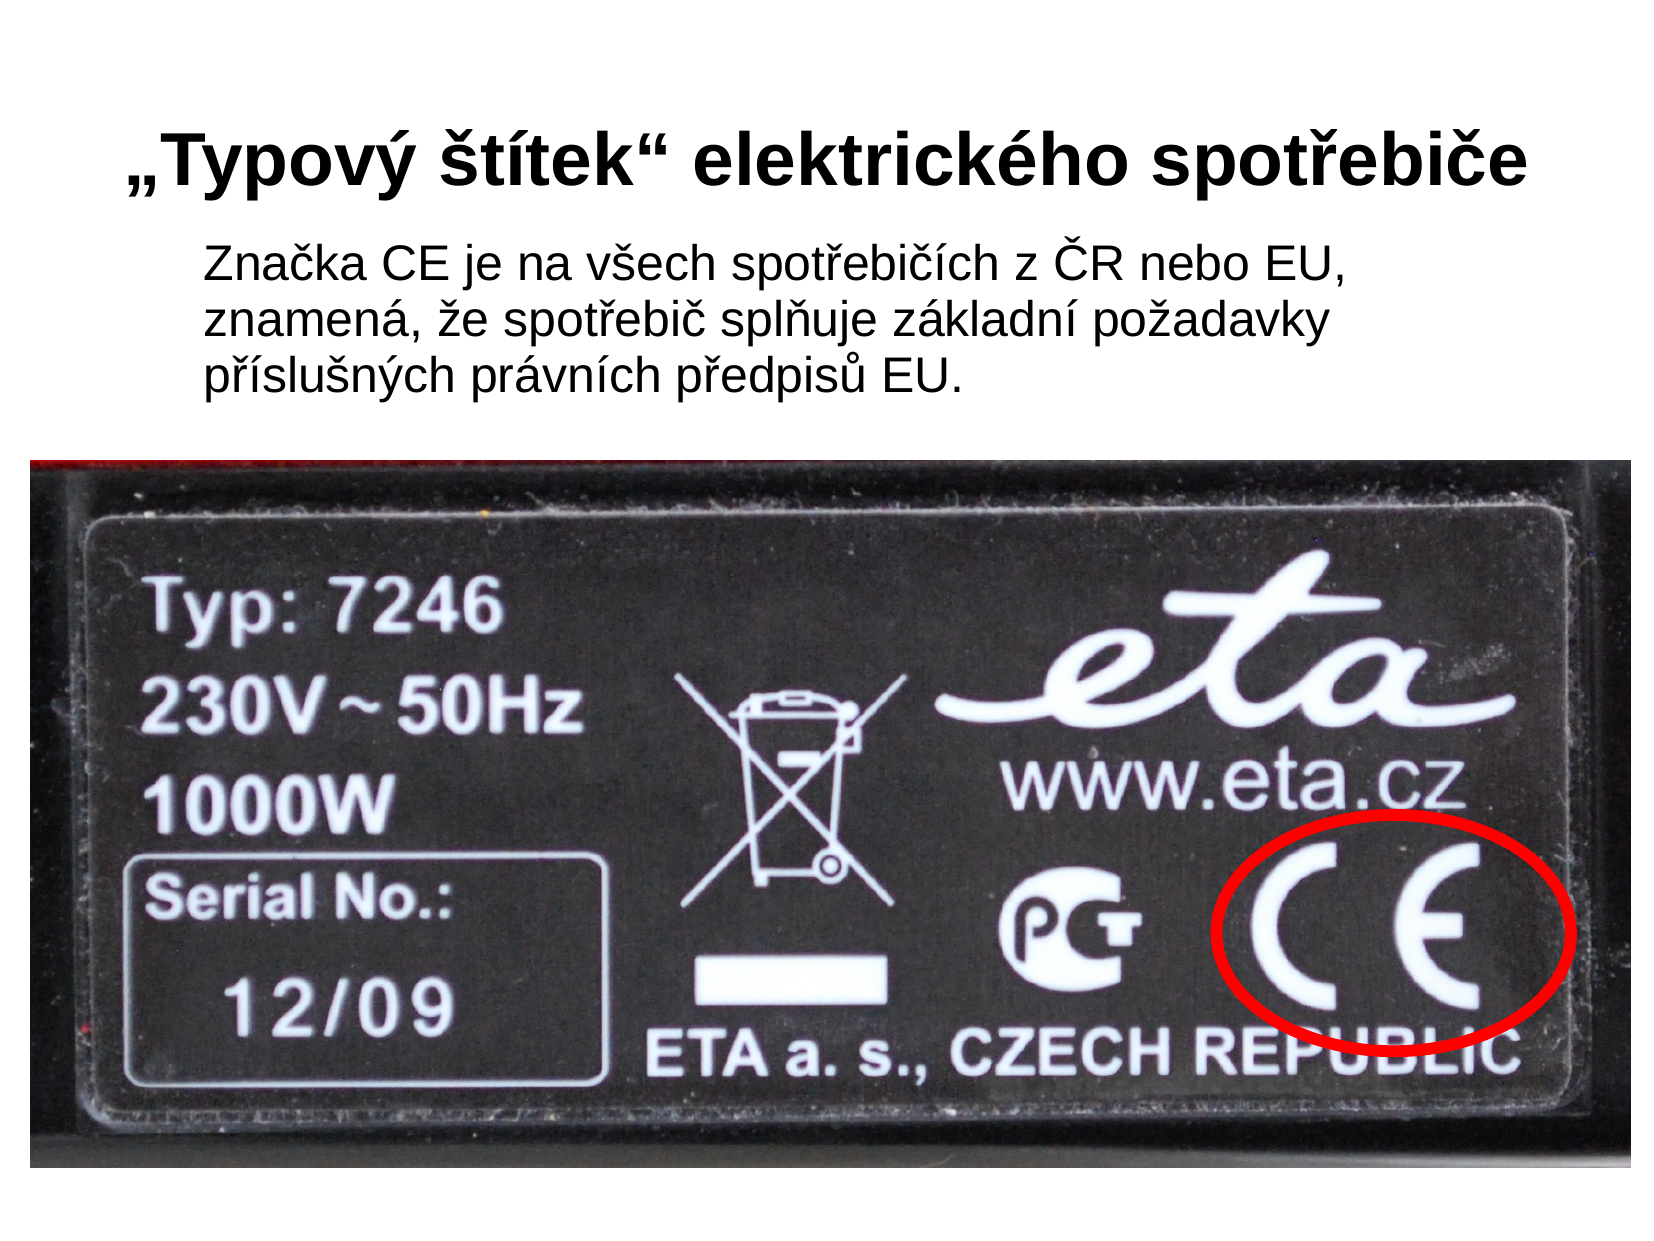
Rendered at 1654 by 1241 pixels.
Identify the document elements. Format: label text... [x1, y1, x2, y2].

title „Typový štítek“ elektrického spotřebiče [82, 94, 1571, 225]
text_box Značka CE je na všech spotřebičích z ČR nebo EU, znamená, že spotřebič splňuje základní požadavky příslušných právních předpisů EU. [188, 227, 1465, 410]
picture [30, 460, 1631, 1168]
